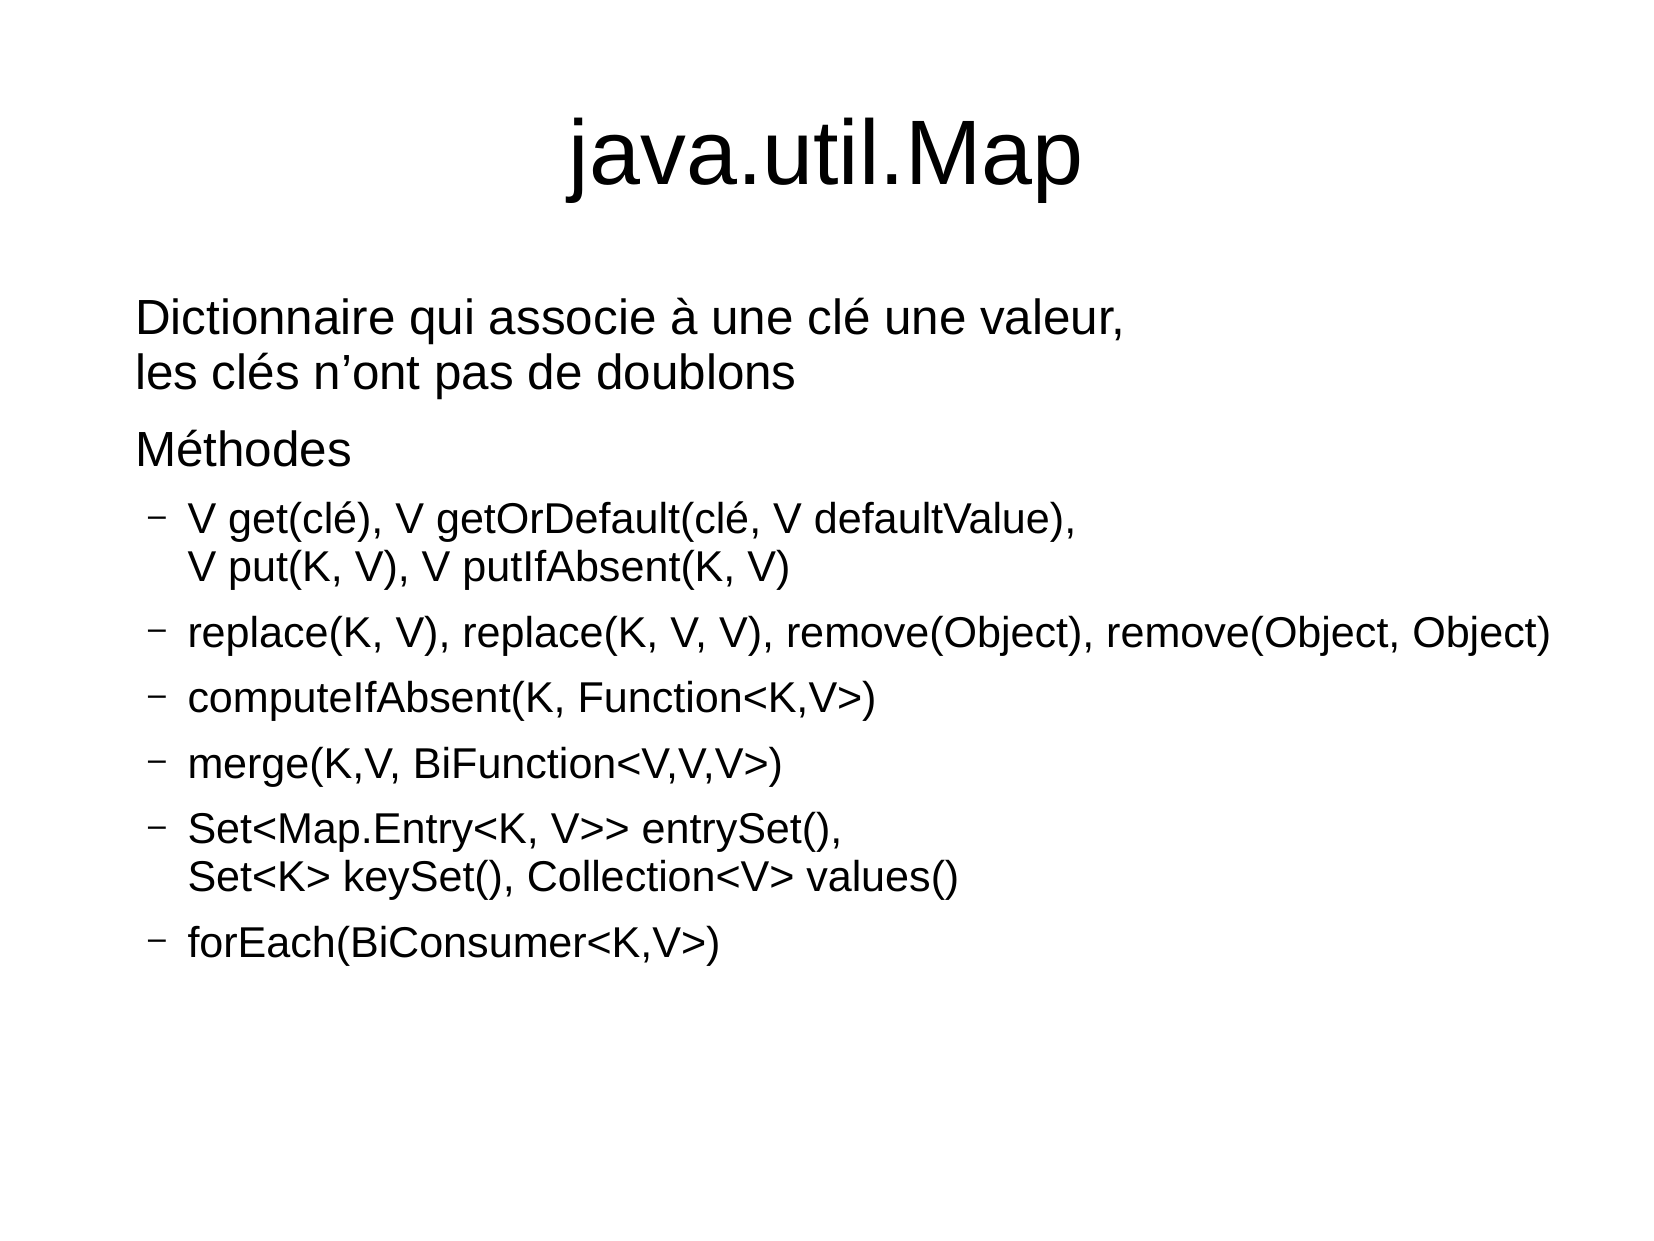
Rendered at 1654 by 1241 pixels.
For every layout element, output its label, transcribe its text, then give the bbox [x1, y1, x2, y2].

list Dictionnaire qui associe à une clé une valeur, les clés n’ont pas de doublons Méthodes V get(clé), V getOrDefault(clé, V defaultValue), V put(K, V), V putIfAbsent(K, V) replace(K, V), replace(K, V, V), remove(Object), remove(Object, Object) computeIfAbsent(K, Function<K,V>) merge(K,V, BiFunction<V,V,V>) Set<Map.Entry<K, V>> entrySet(), Set<K> keySet(), Collection<V> values() forEach(BiConsumer<K,V>) [82, 290, 1571, 1010]
title java.util.Map [82, 49, 1571, 257]
